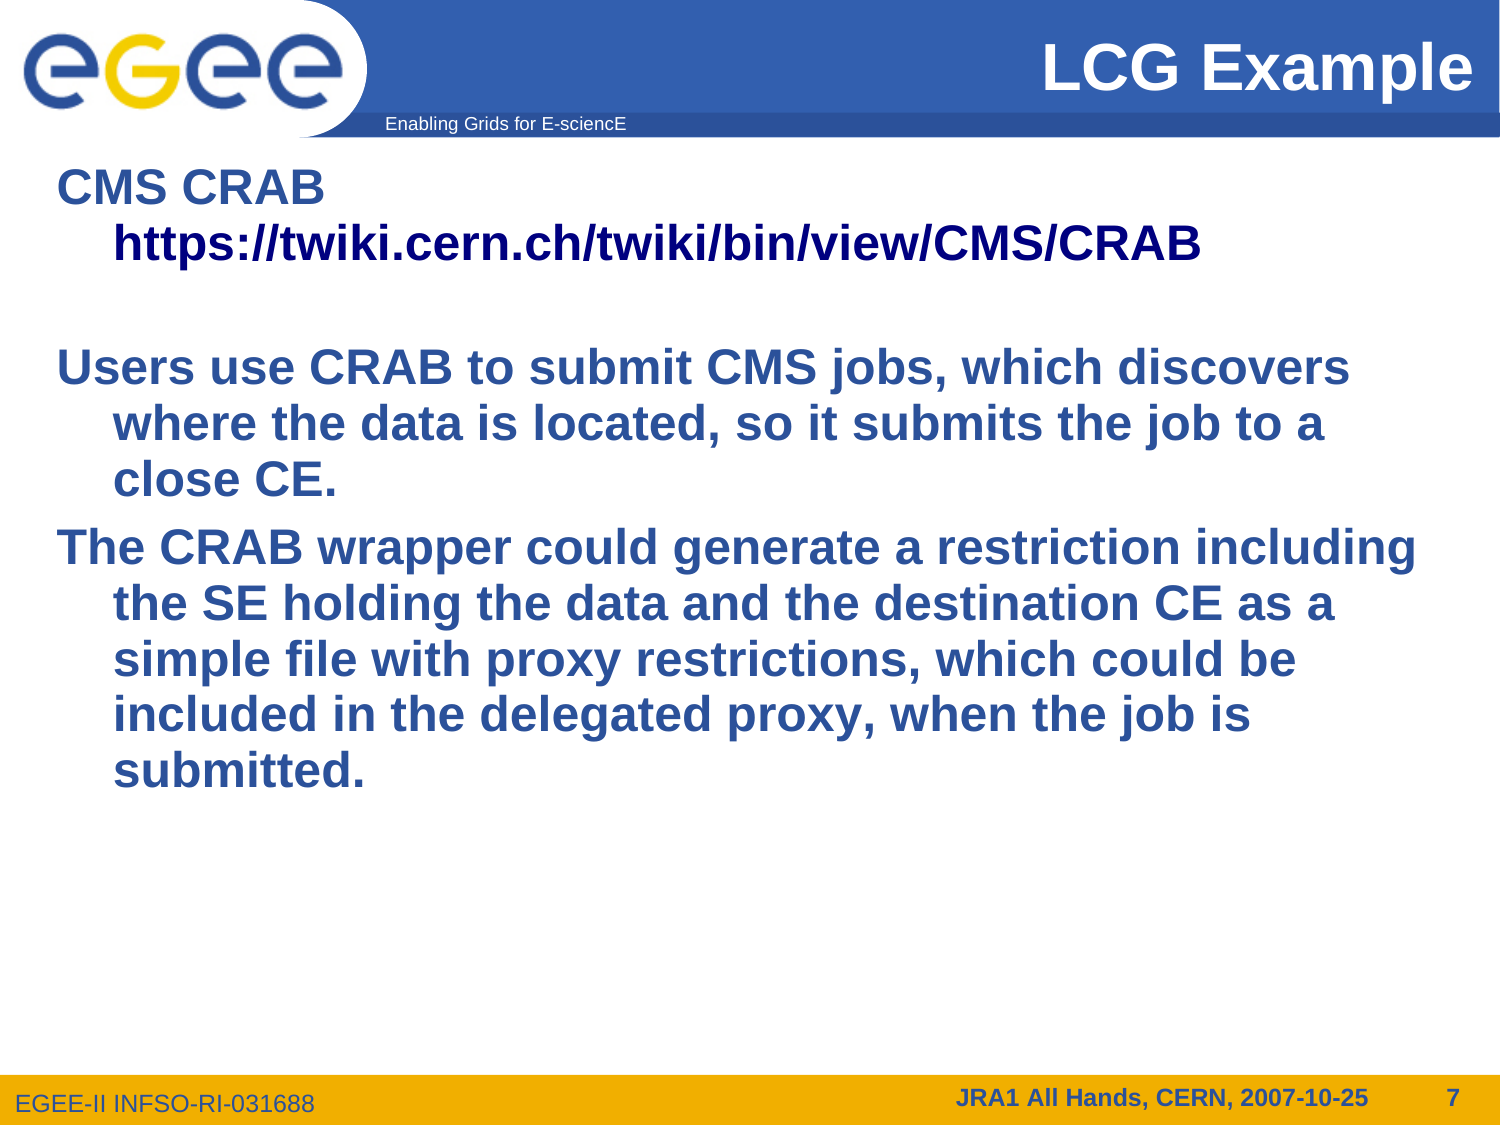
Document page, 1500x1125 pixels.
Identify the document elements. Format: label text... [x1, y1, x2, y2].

list CMS CRAB https://twiki.cern.ch/twiki/bin/view/CMS/CRAB Users use CRAB to submit CMS jobs, which discovers where the data is located, so it submits the job to a close CE. The CRAB wrapper could generate a restriction including the SE holding the data and the destination CE as a simple file with proxy restrictions, which could be included in the delegated proxy, when the job is submitted. [56, 159, 1466, 1036]
title LCG Example [369, 18, 1475, 117]
picture [18, 30, 349, 112]
